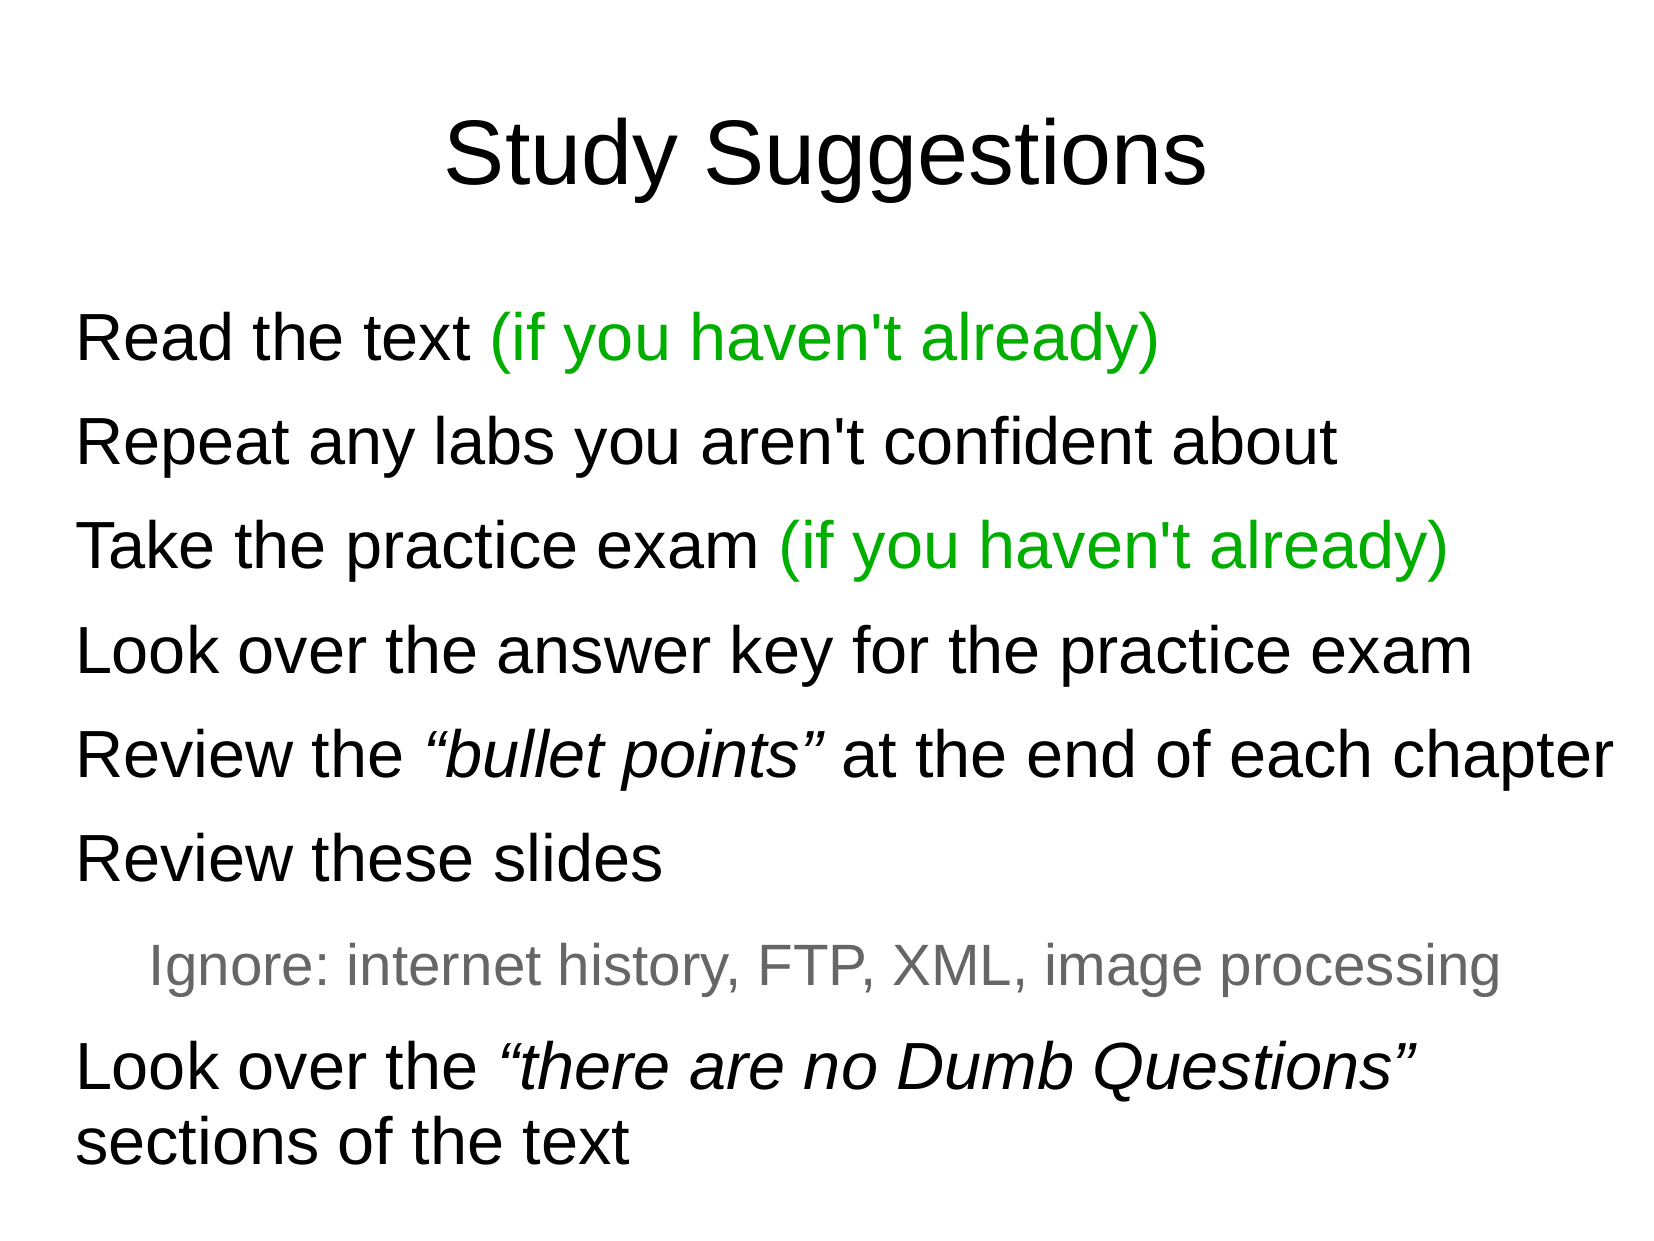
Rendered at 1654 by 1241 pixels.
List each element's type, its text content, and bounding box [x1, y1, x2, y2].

title Study Suggestions [82, 49, 1571, 257]
list Read the text (if you haven't already) Repeat any labs you aren't confident about Take the practice exam (if you haven't already) Look over the answer key for the practice exam Review the “bullet points” at the end of each chapter Review these slides Ignore: internet history, FTP, XML, image processing Look over the “there are no Dumb Questions” sections of the text [75, 300, 1651, 1180]
